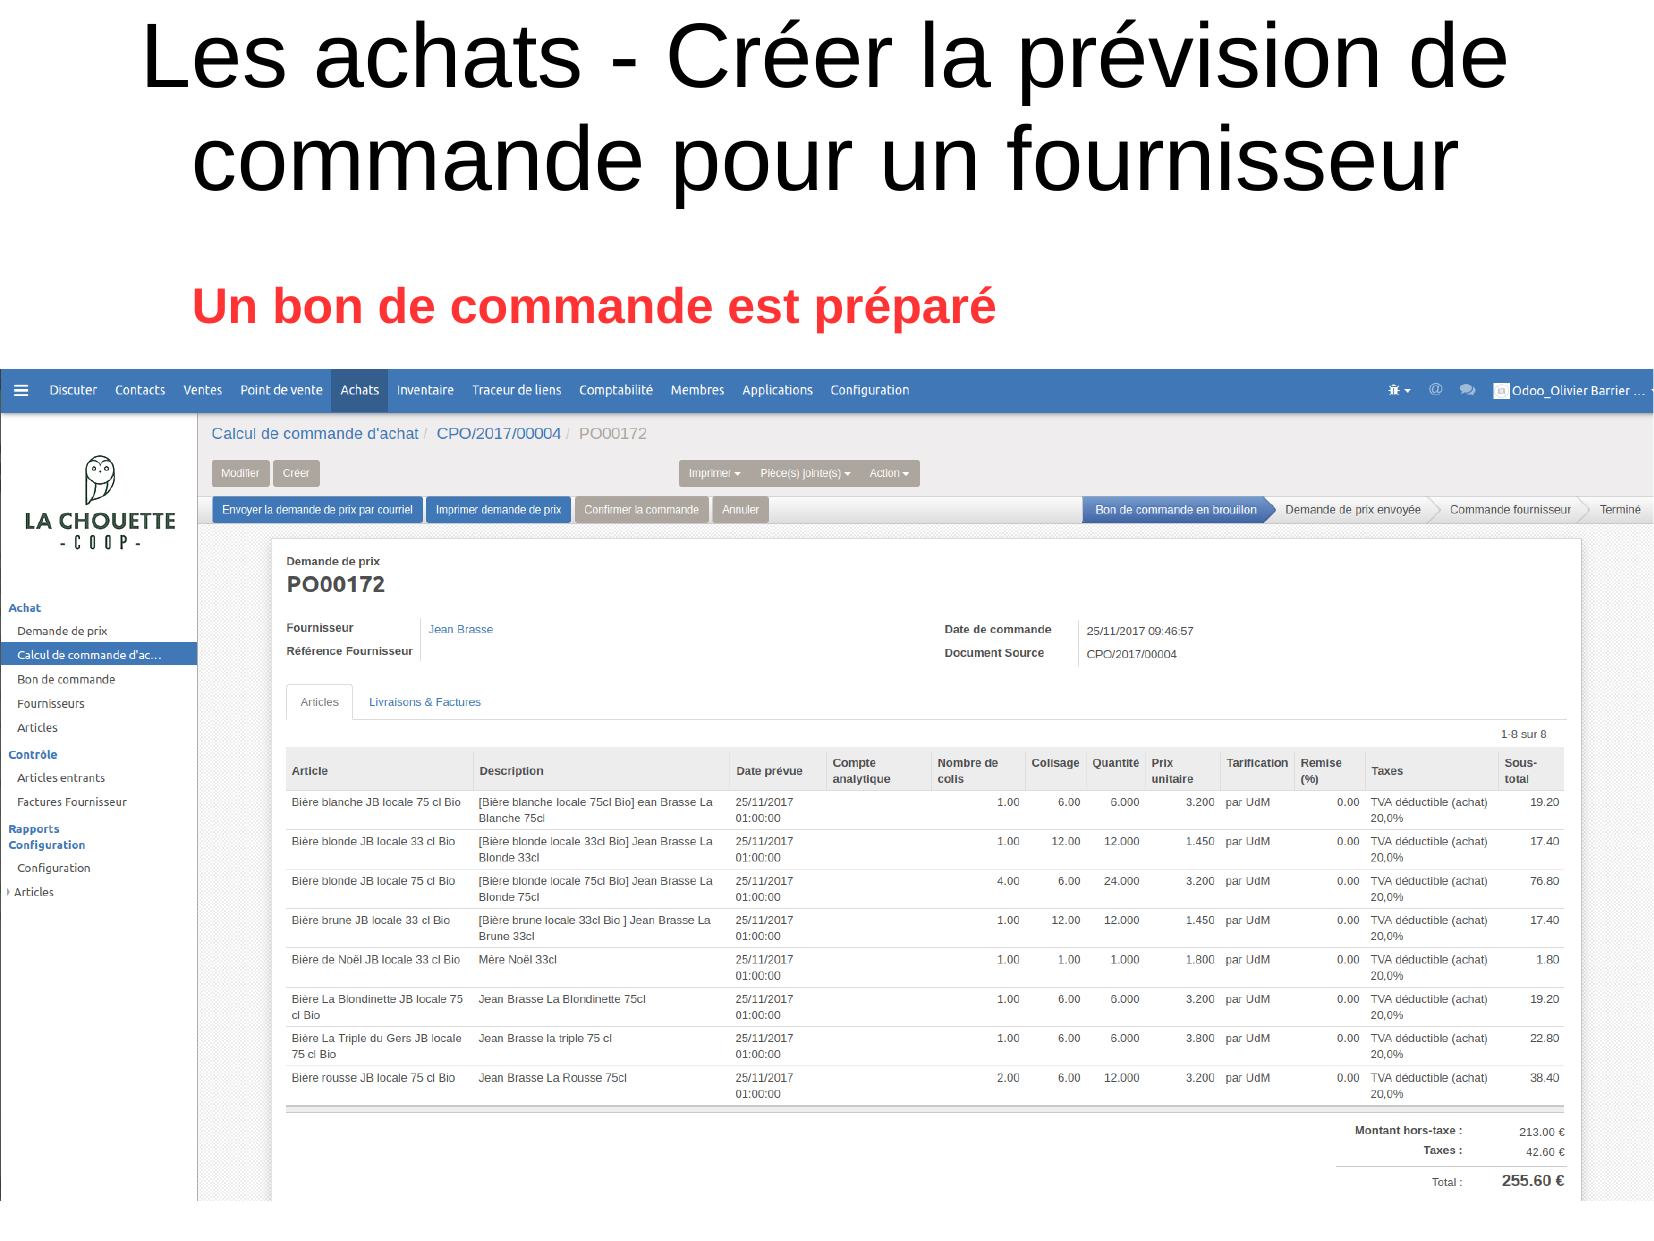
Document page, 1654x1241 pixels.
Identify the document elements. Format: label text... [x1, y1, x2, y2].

title Les achats - Créer la prévision de commande pour un fournisseur [82, 5, 1571, 210]
picture [0, 369, 1654, 1201]
text_box Un bon de commande est préparé [177, 271, 1654, 342]
